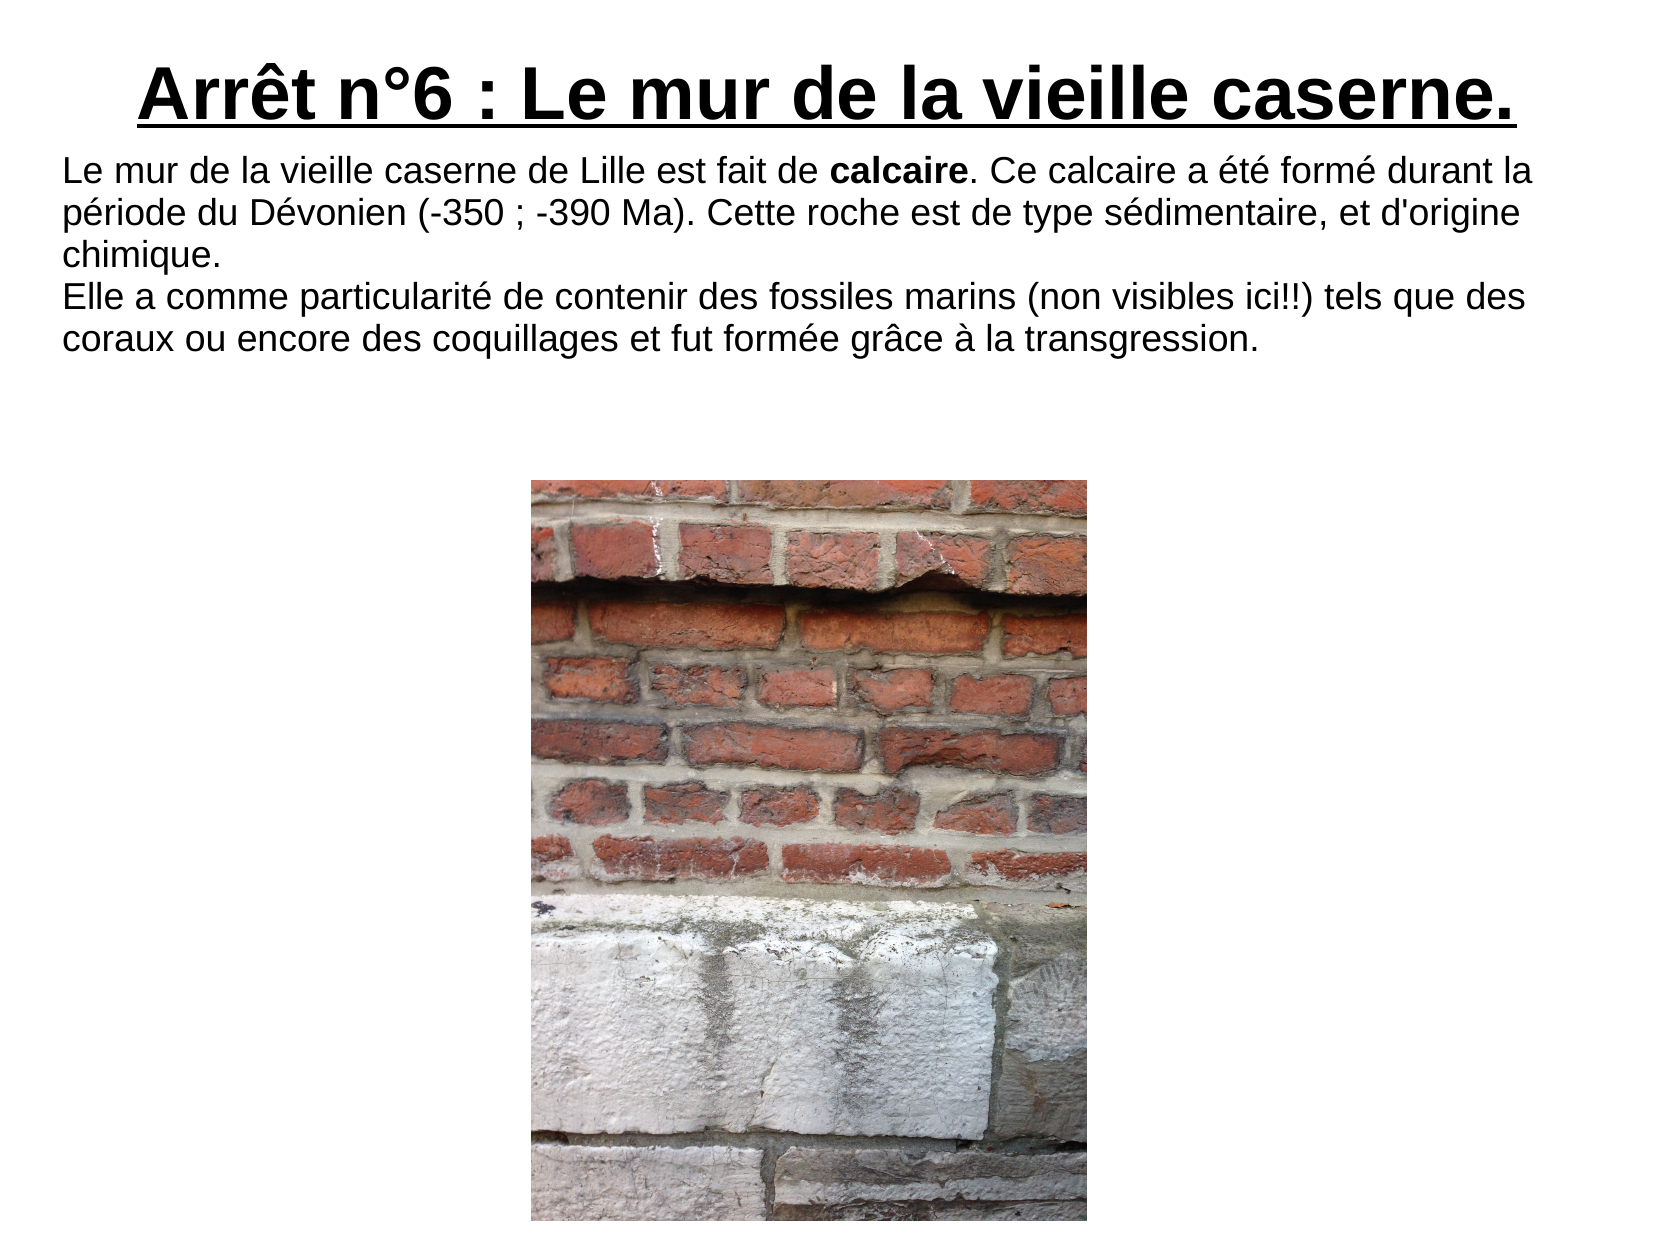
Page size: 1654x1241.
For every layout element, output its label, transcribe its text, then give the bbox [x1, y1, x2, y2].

picture [531, 480, 1087, 1221]
text_box Le mur de la vieille caserne de Lille est fait de calcaire. Ce calcaire a été formé durant la période du Dévonien (-350 ; -390 Ma). Cette roche est de type sédimentaire, et d'origine chimique. Elle a comme particularité de contenir des fossiles marins (non visibles ici!!) tels que des coraux ou encore des coquillages et fut formée grâce à la transgression. [47, 141, 1630, 1052]
title Arrêt n°6 : Le mur de la vieille caserne. [82, 0, 1571, 141]
